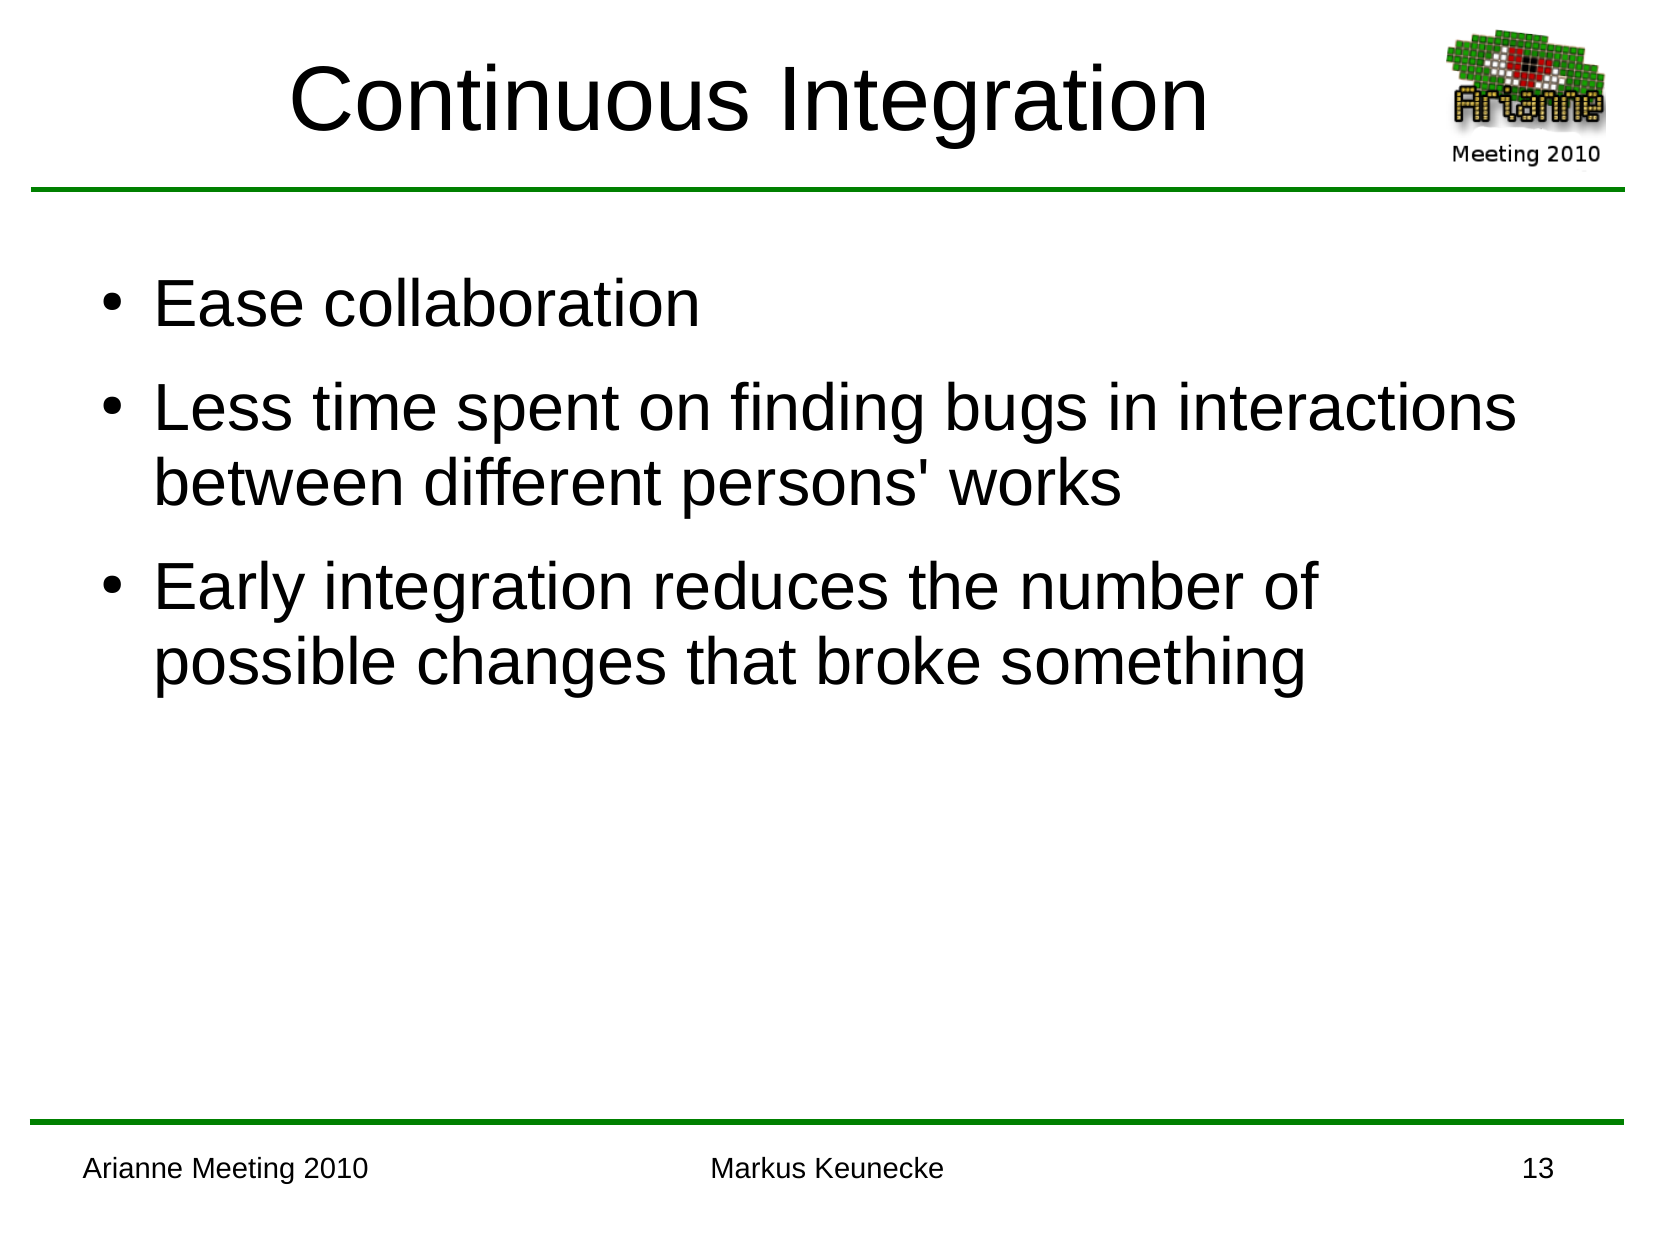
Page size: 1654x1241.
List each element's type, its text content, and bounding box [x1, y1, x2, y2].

picture [1446, 29, 1606, 178]
title Continuous Integration [82, 47, 1418, 150]
list Ease collaboration Less time spent on finding bugs in interactions between different persons' works Early integration reduces the number of possible changes that broke something [82, 265, 1571, 1109]
